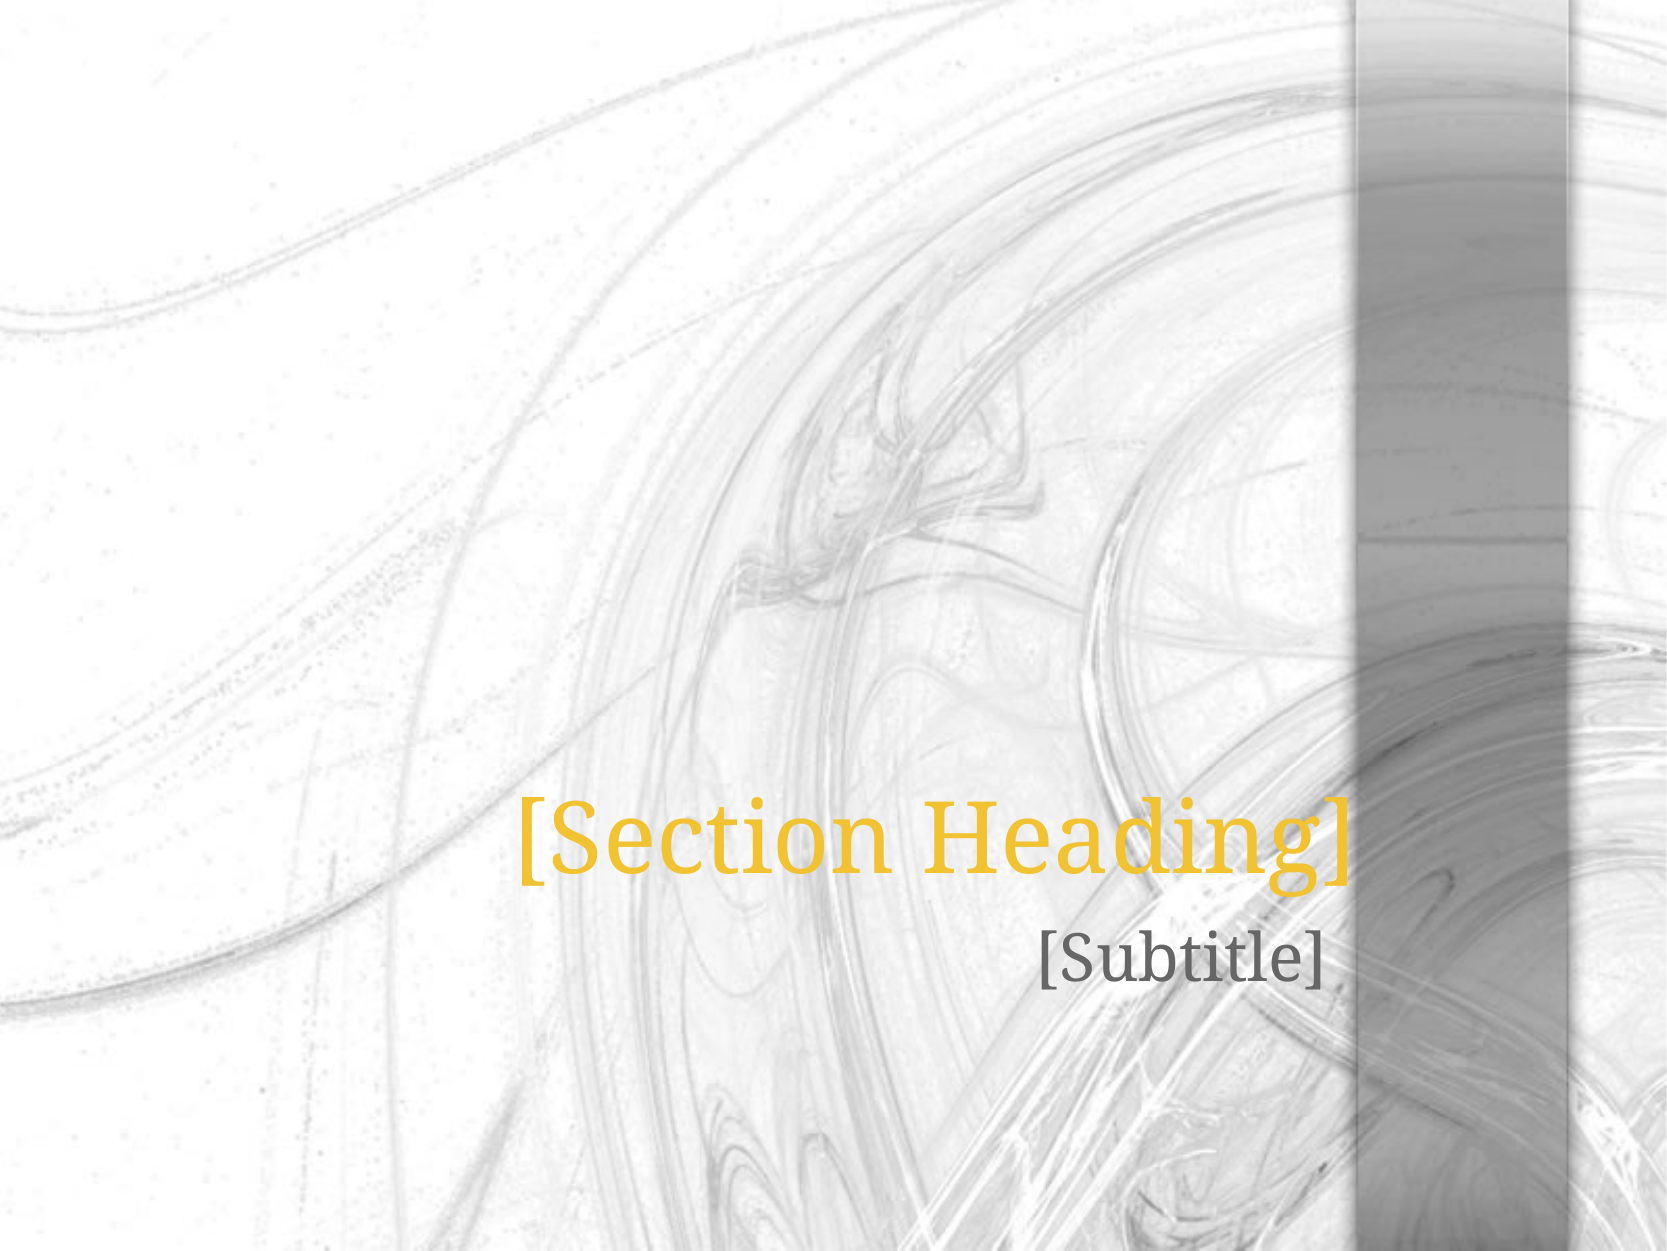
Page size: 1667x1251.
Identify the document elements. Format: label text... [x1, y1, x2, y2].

subtitle [Subtitle] [356, 911, 1329, 1079]
picture [0, 0, 1667, 1251]
title [Section Heading] [512, 770, 1645, 979]
